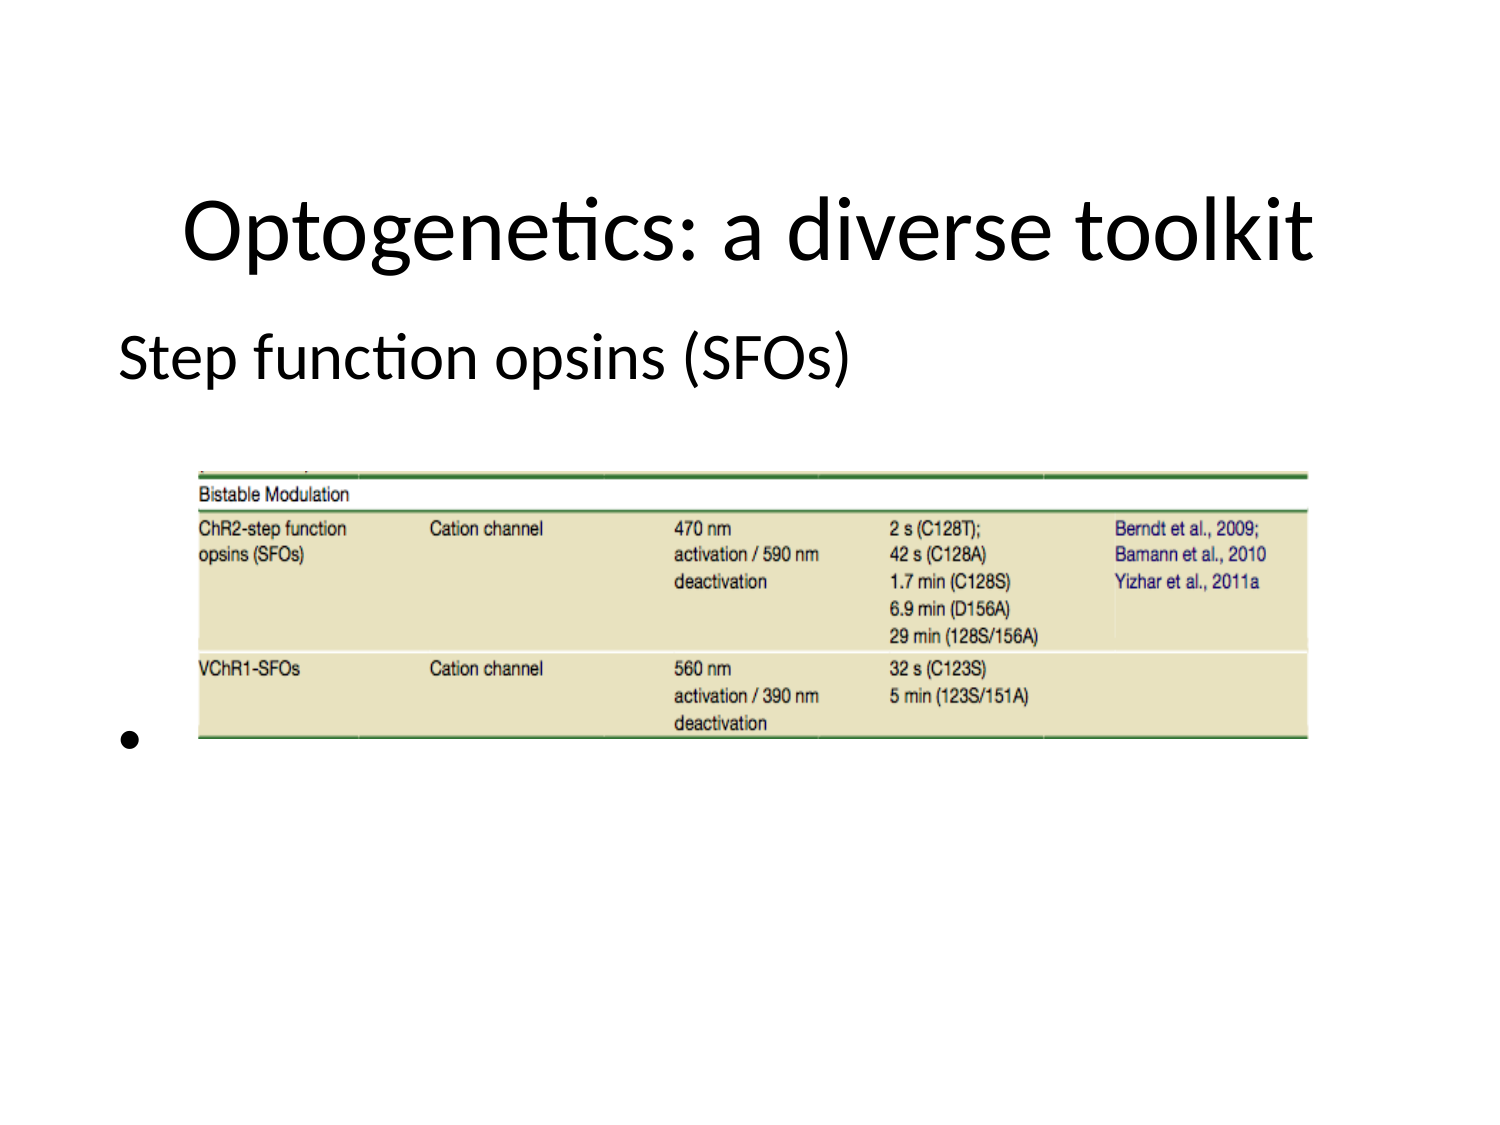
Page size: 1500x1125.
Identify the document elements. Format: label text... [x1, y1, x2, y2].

list Step function opsins (SFOs) [103, 305, 1397, 923]
picture [187, 471, 1313, 739]
title Optogenetics: a diverse toolkit [103, 141, 1397, 305]
